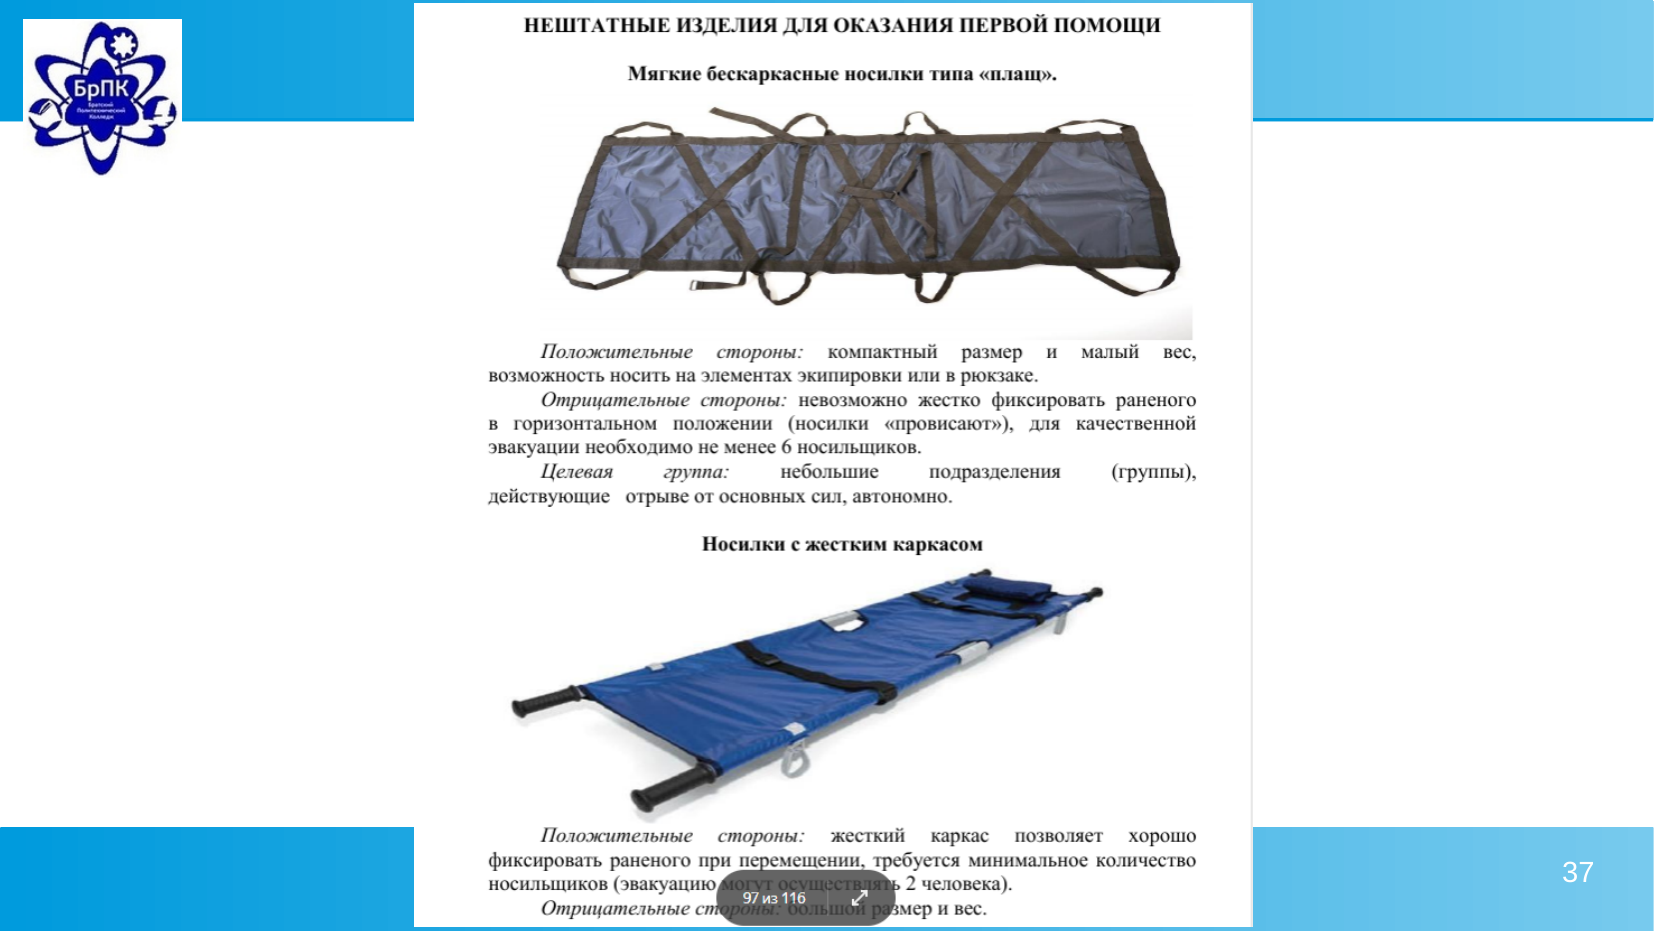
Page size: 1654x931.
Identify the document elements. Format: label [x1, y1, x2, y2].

picture [23, 20, 182, 178]
picture [414, 3, 1253, 927]
